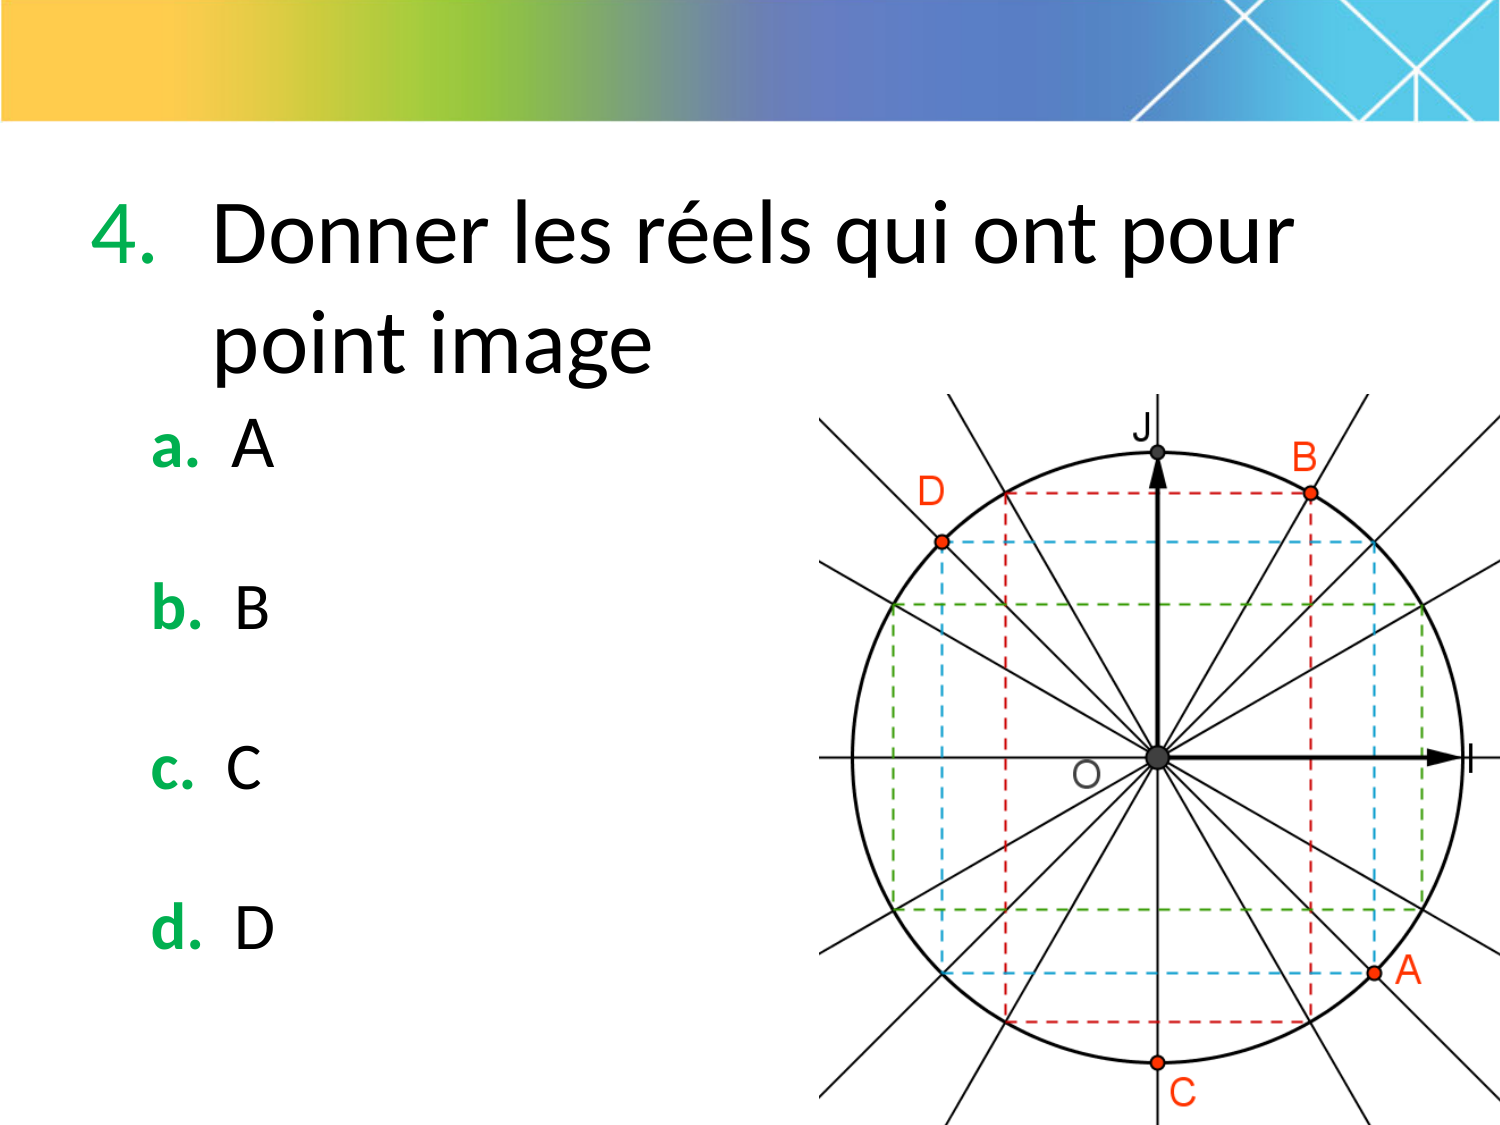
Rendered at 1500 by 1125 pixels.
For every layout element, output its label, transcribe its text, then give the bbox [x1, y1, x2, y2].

title Donner les réels qui ont pour point image [75, 164, 1426, 305]
text_box a. A b. B c. C d. D [135, 385, 821, 971]
picture [819, 394, 1500, 1125]
picture [0, 0, 1500, 123]
